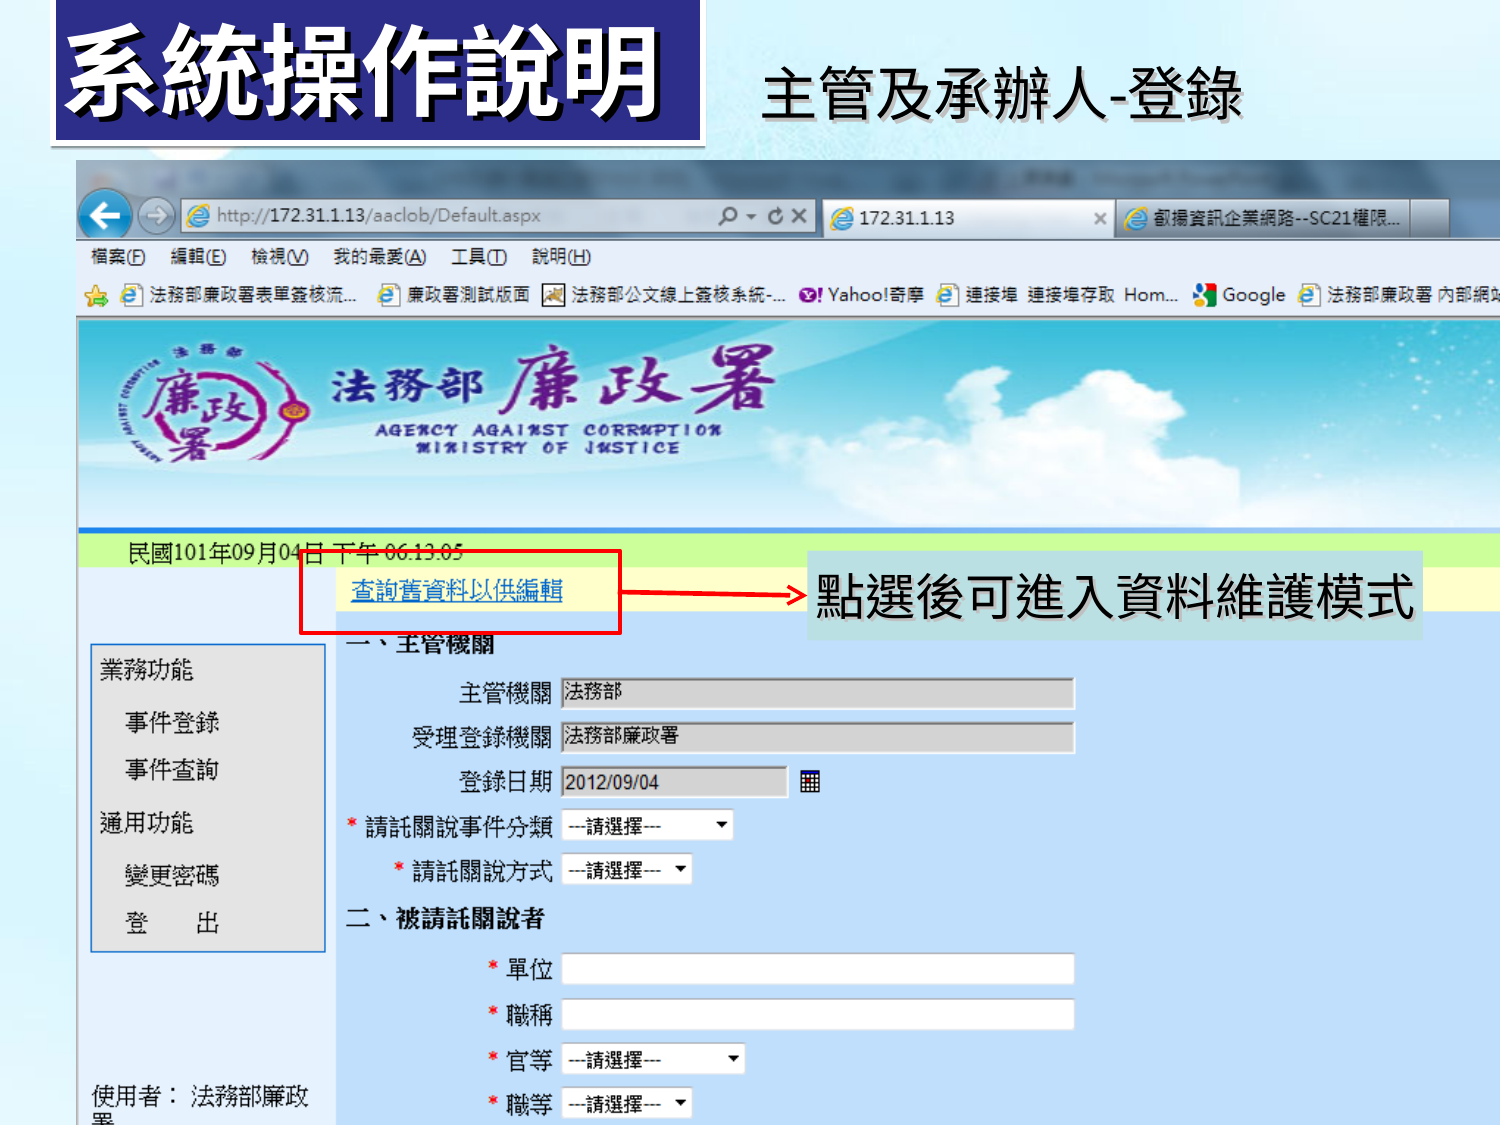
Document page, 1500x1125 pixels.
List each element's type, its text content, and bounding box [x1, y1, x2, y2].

picture [0, 0, 1500, 1125]
title 系統操作說明 [53, 0, 703, 144]
text_box 主管及承辦人-登錄 [751, 42, 1252, 160]
text_box 點選後可進入資料維護模式 [807, 550, 1423, 641]
